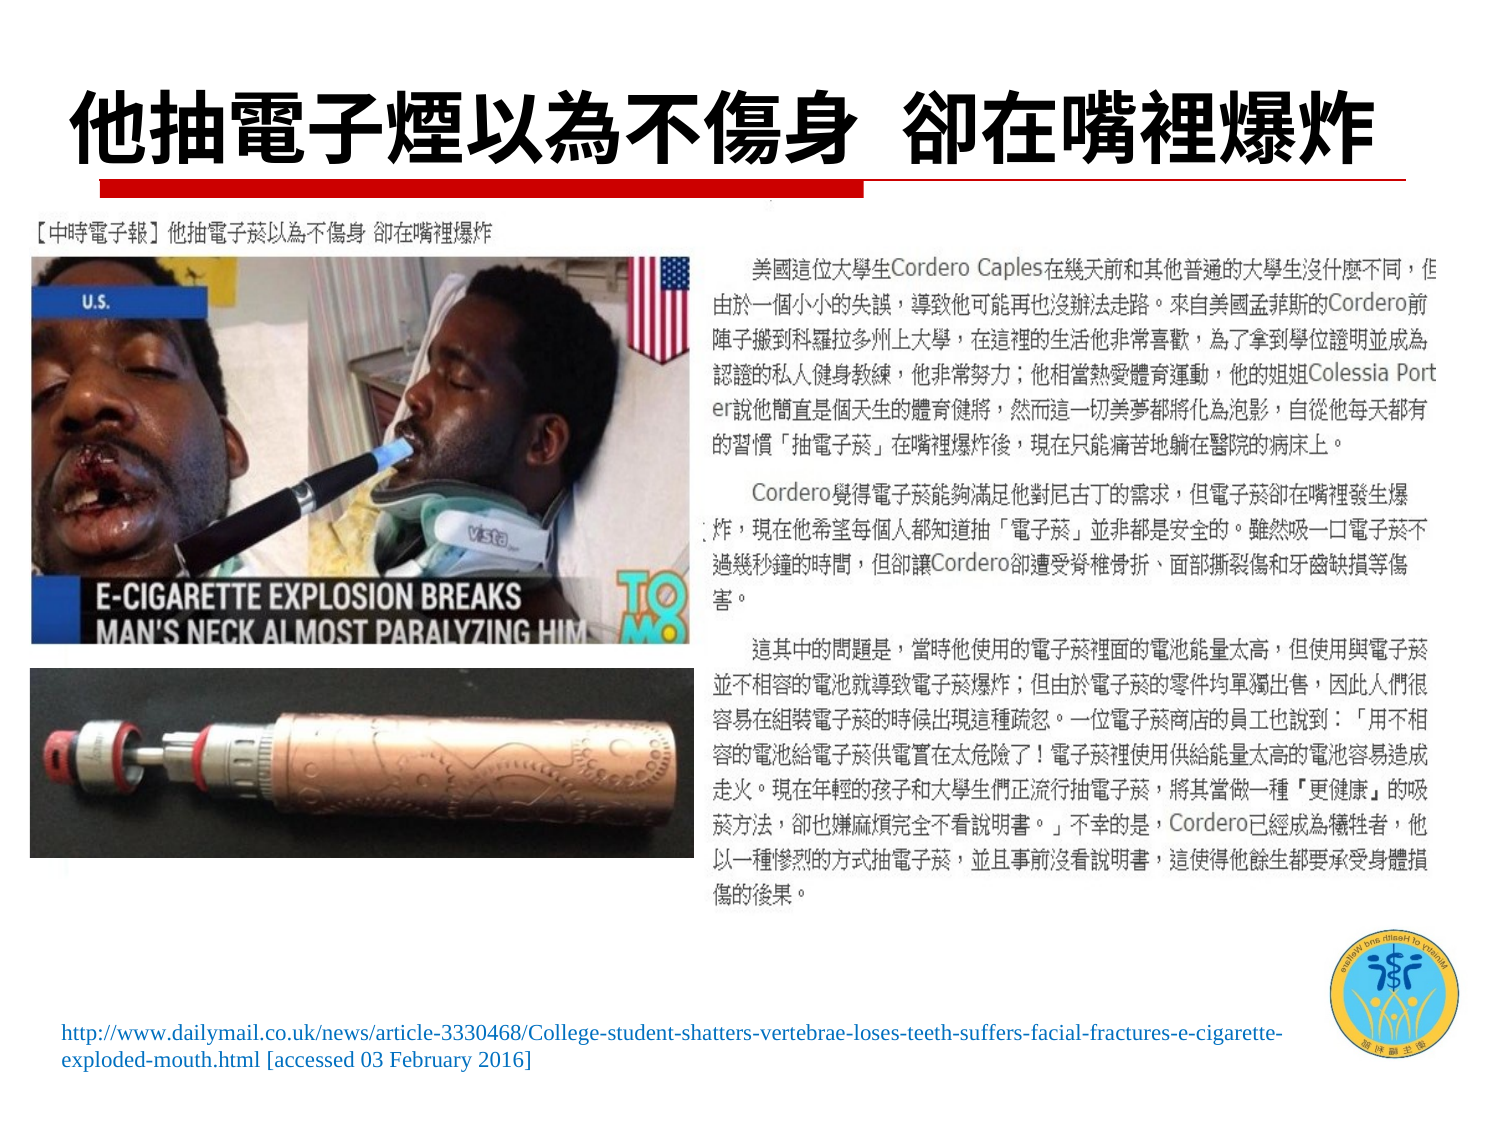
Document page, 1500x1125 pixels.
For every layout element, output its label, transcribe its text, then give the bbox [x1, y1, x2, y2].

text_box 他抽電子煙以為不傷身 卻在嘴裡爆炸 [54, 25, 1392, 181]
picture [29, 200, 1436, 916]
picture [1323, 927, 1468, 1062]
text_box http://www.dailymail.co.uk/news/article-3330468/College-student-shatters-vertebrae-loses-teeth-suffers-facial-fractures-e-cigarette-exploded-mouth.html [accessed 03 February 2016] [46, 1009, 1319, 1080]
